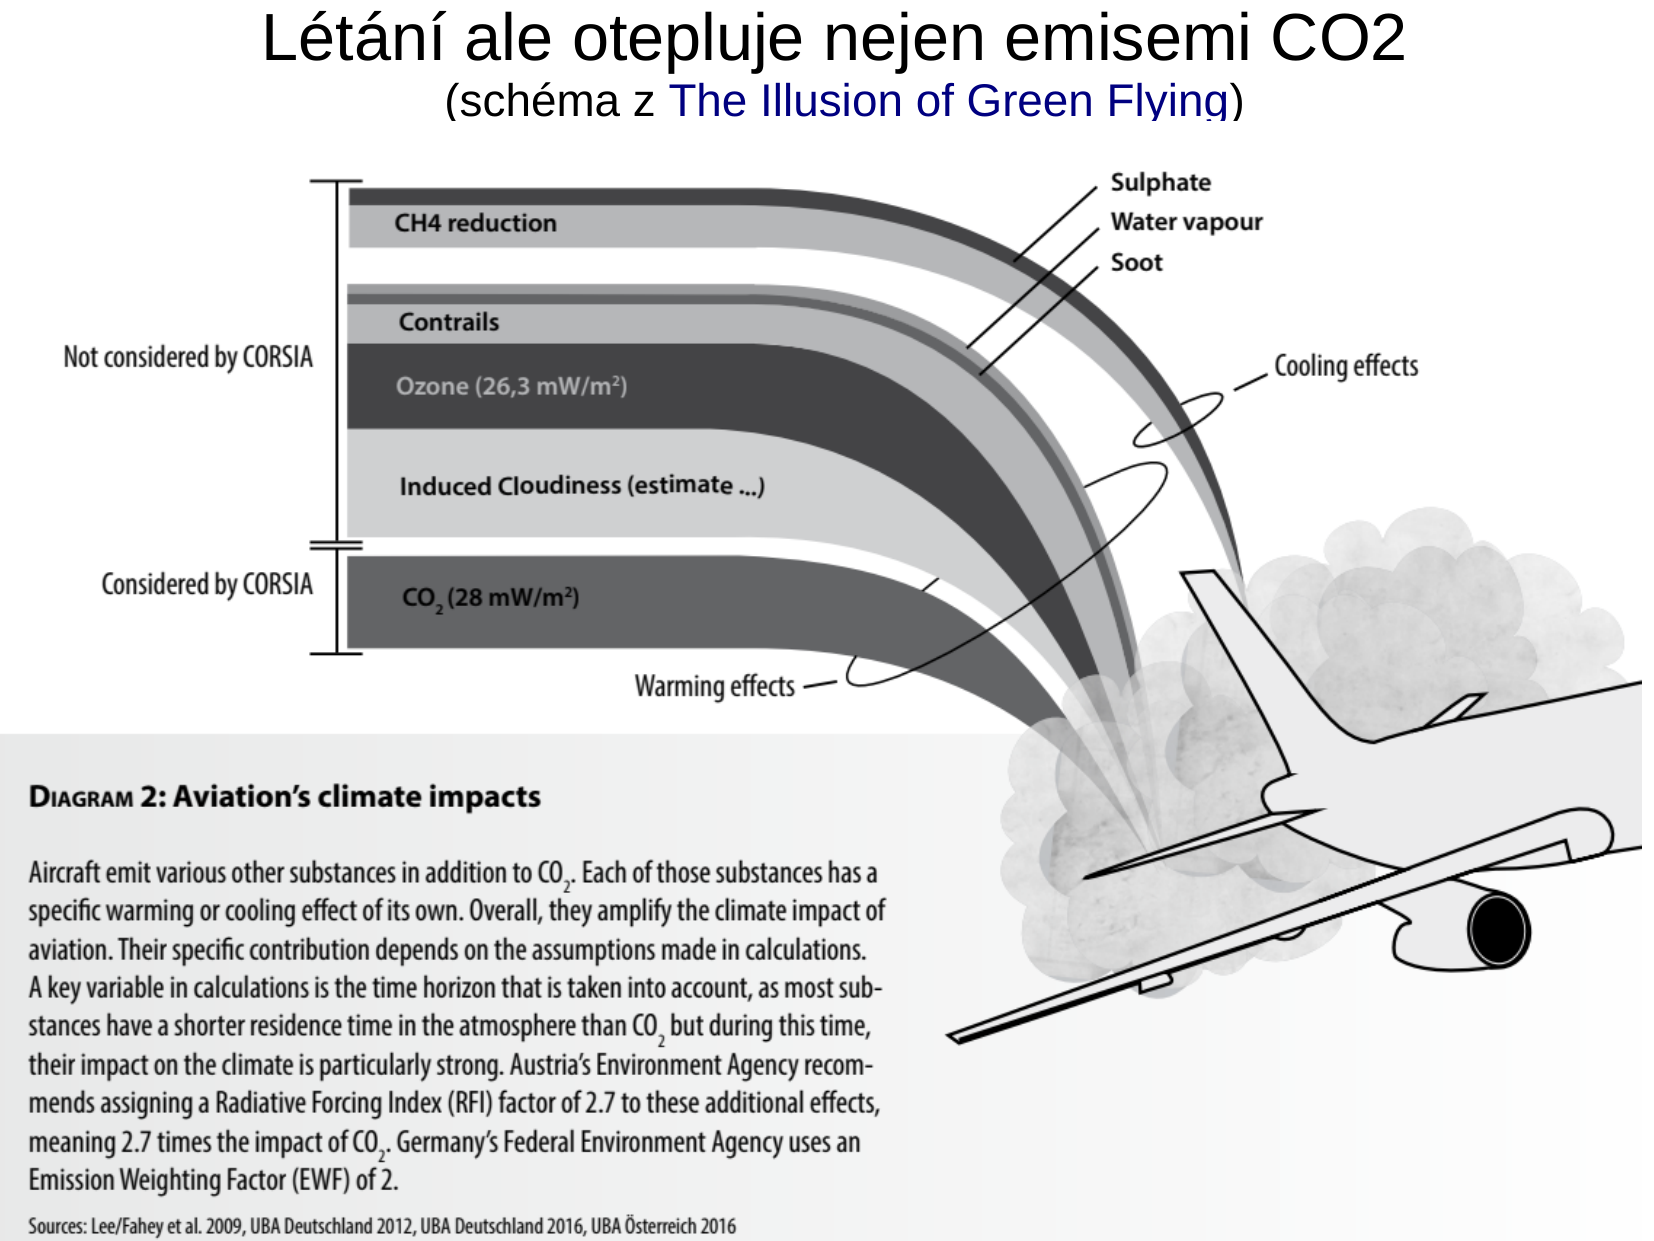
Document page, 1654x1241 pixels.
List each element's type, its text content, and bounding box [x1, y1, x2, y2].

title Létání ale otepluje nejen emisemi CO2 (schéma z The Illusion of Green Flying) [165, 0, 1524, 121]
picture [0, 121, 1642, 1241]
